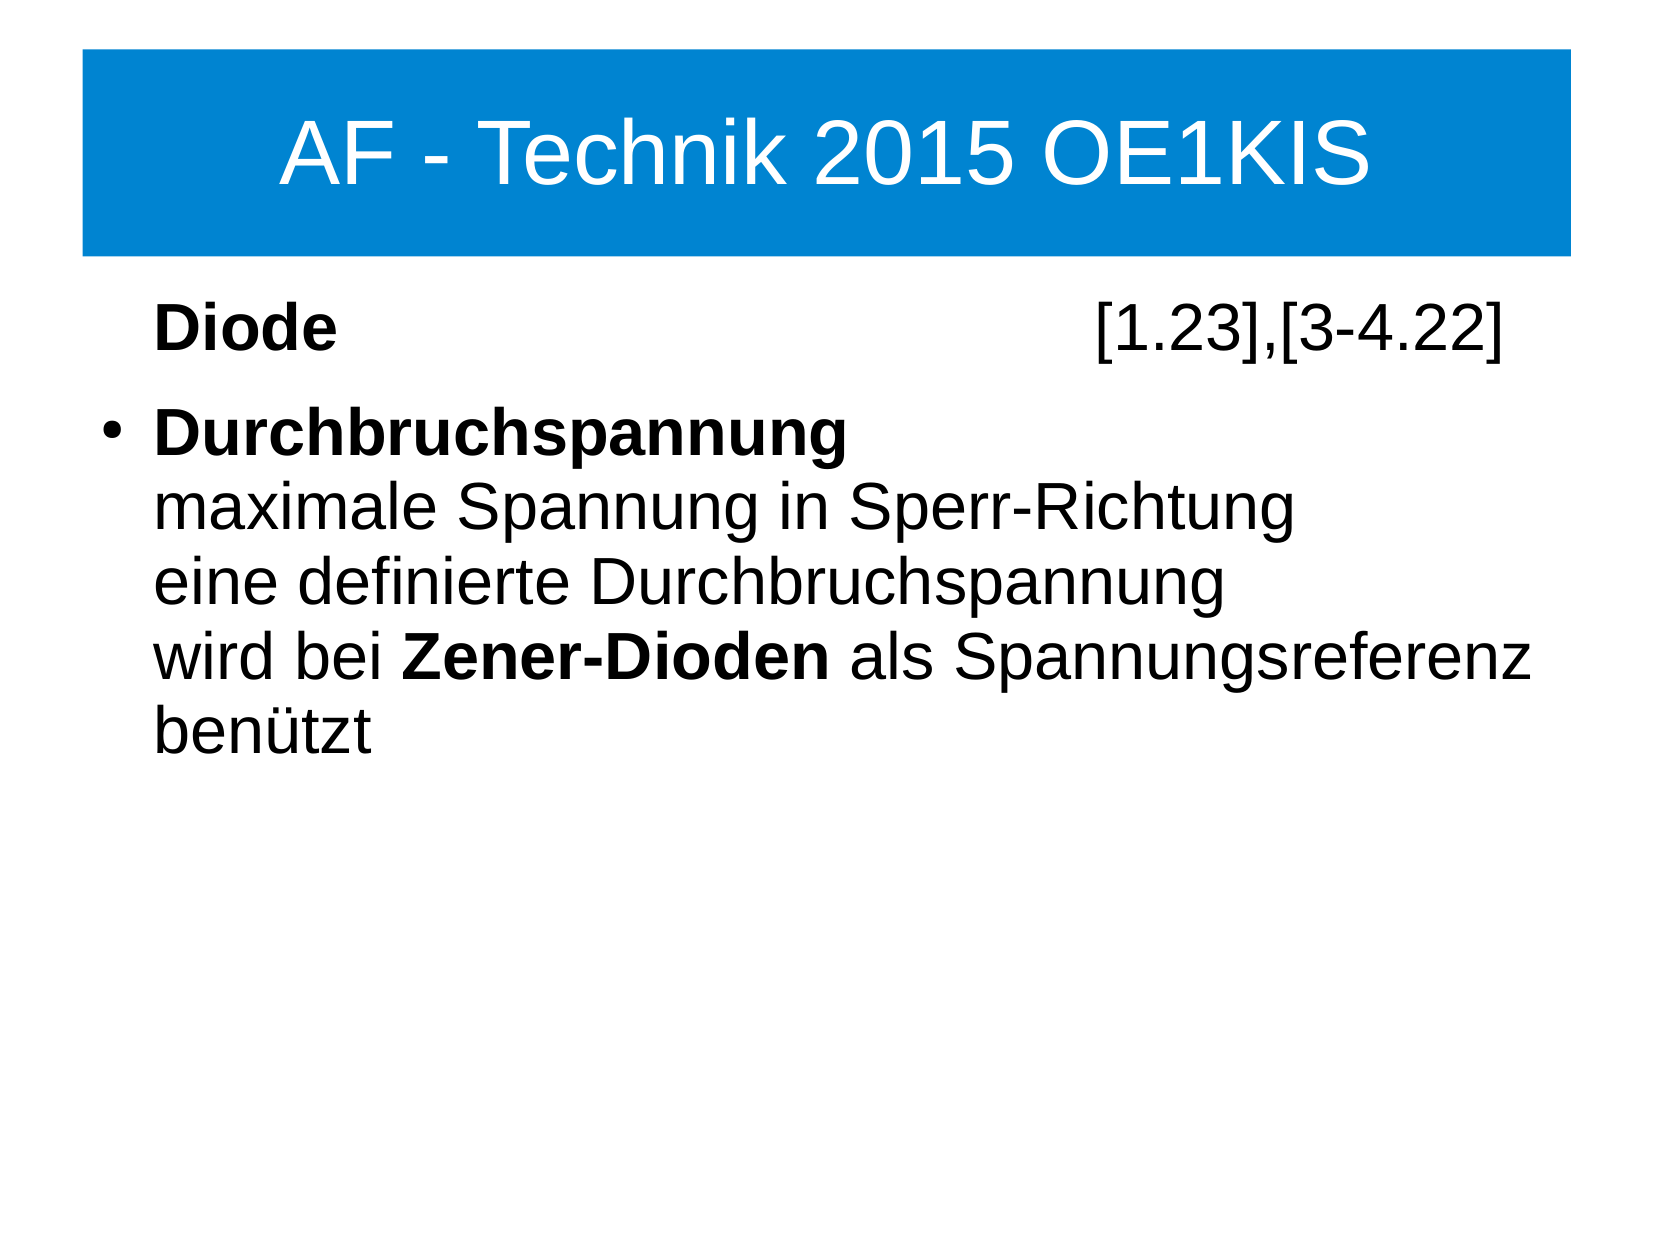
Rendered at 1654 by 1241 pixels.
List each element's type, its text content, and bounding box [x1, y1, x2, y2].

list Diode [1.23],[3-4.22] Durchbruchspannung maximale Spannung in Sperr-Richtung eine definierte Durchbruchspannung wird bei Zener-Dioden als Spannungsreferenz benützt [82, 290, 1571, 1010]
title AF - Technik 2015 OE1KIS [82, 49, 1571, 257]
